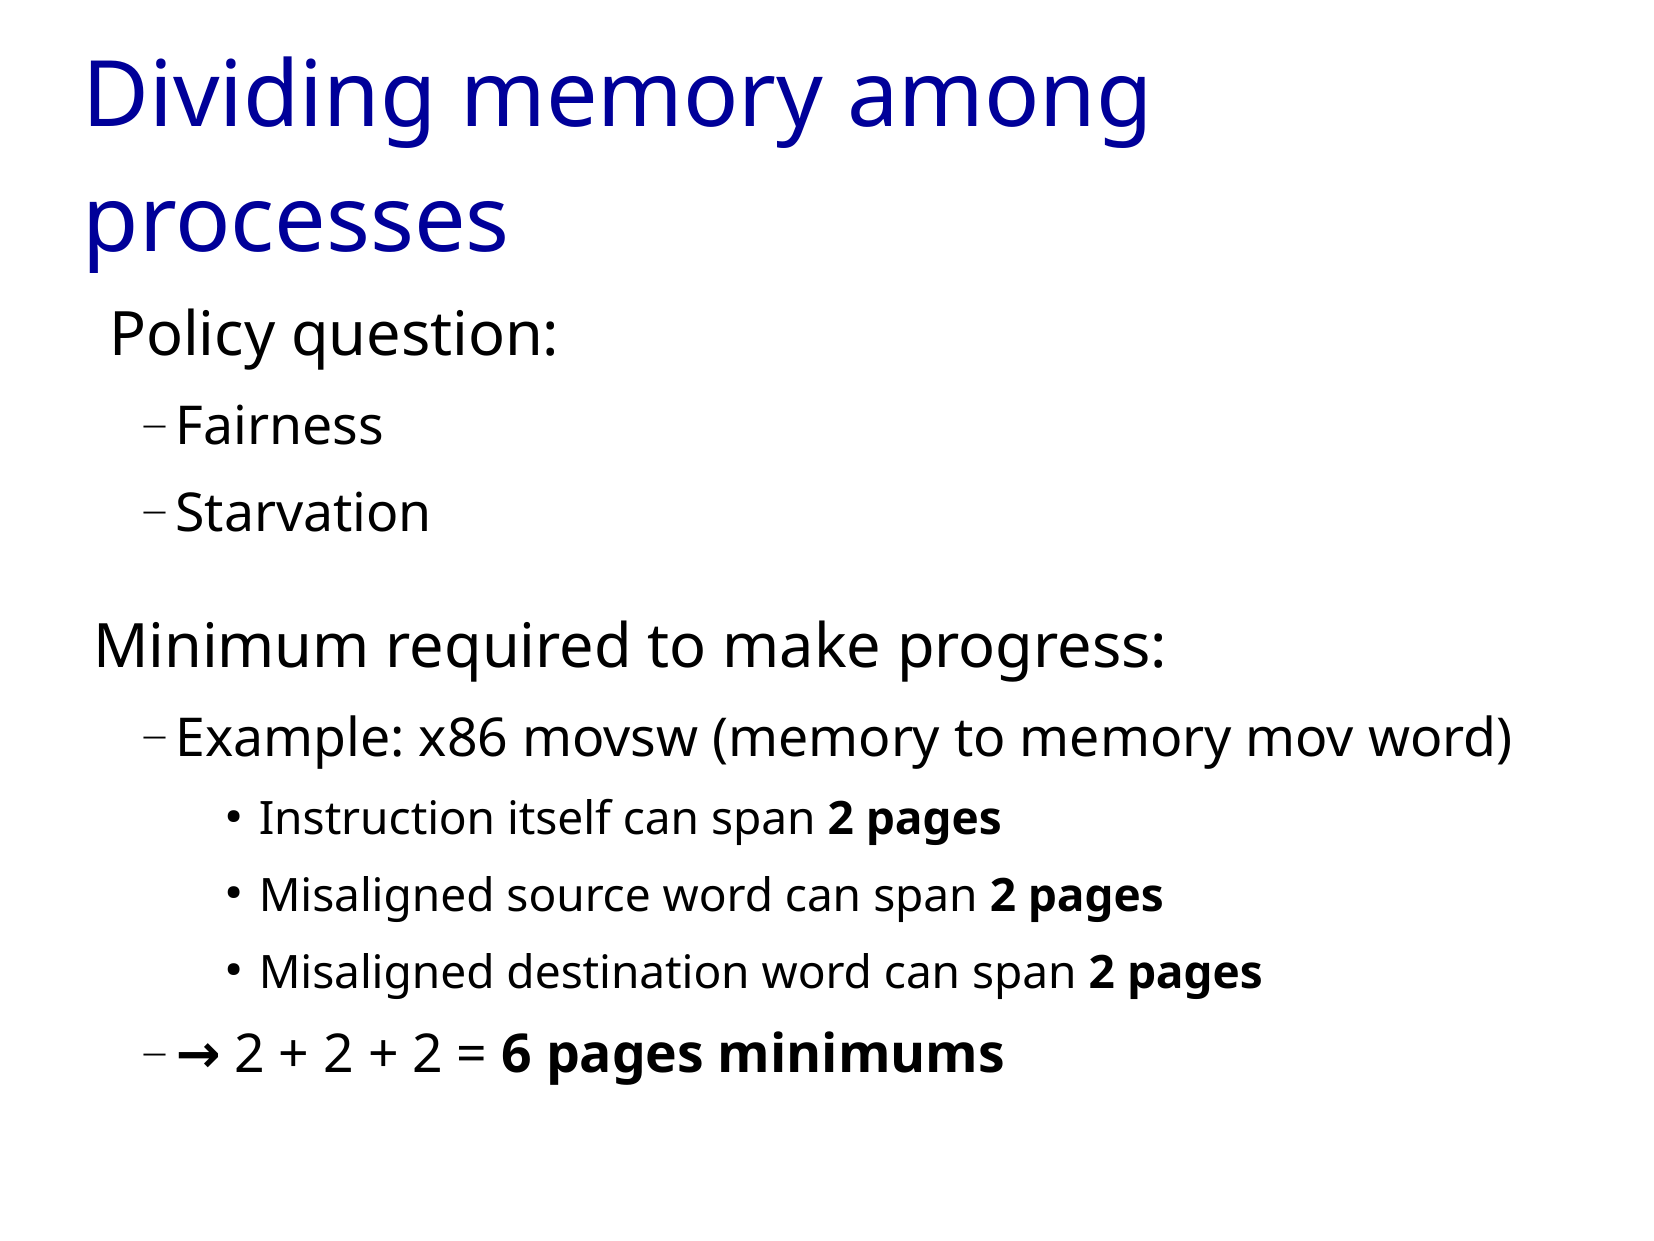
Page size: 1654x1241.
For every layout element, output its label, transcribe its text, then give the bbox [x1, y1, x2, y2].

title Dividing memory among processes [82, 49, 1571, 257]
list Policy question: Fairness Starvation Minimum required to make progress: Example: x86 movsw (memory to memory mov word) Instruction itself can span 2 pages Misaligned source word can span 2 pages Misaligned destination word can span 2 pages → 2 + 2 + 2 = 6 pages minimums [60, 290, 1571, 1096]
